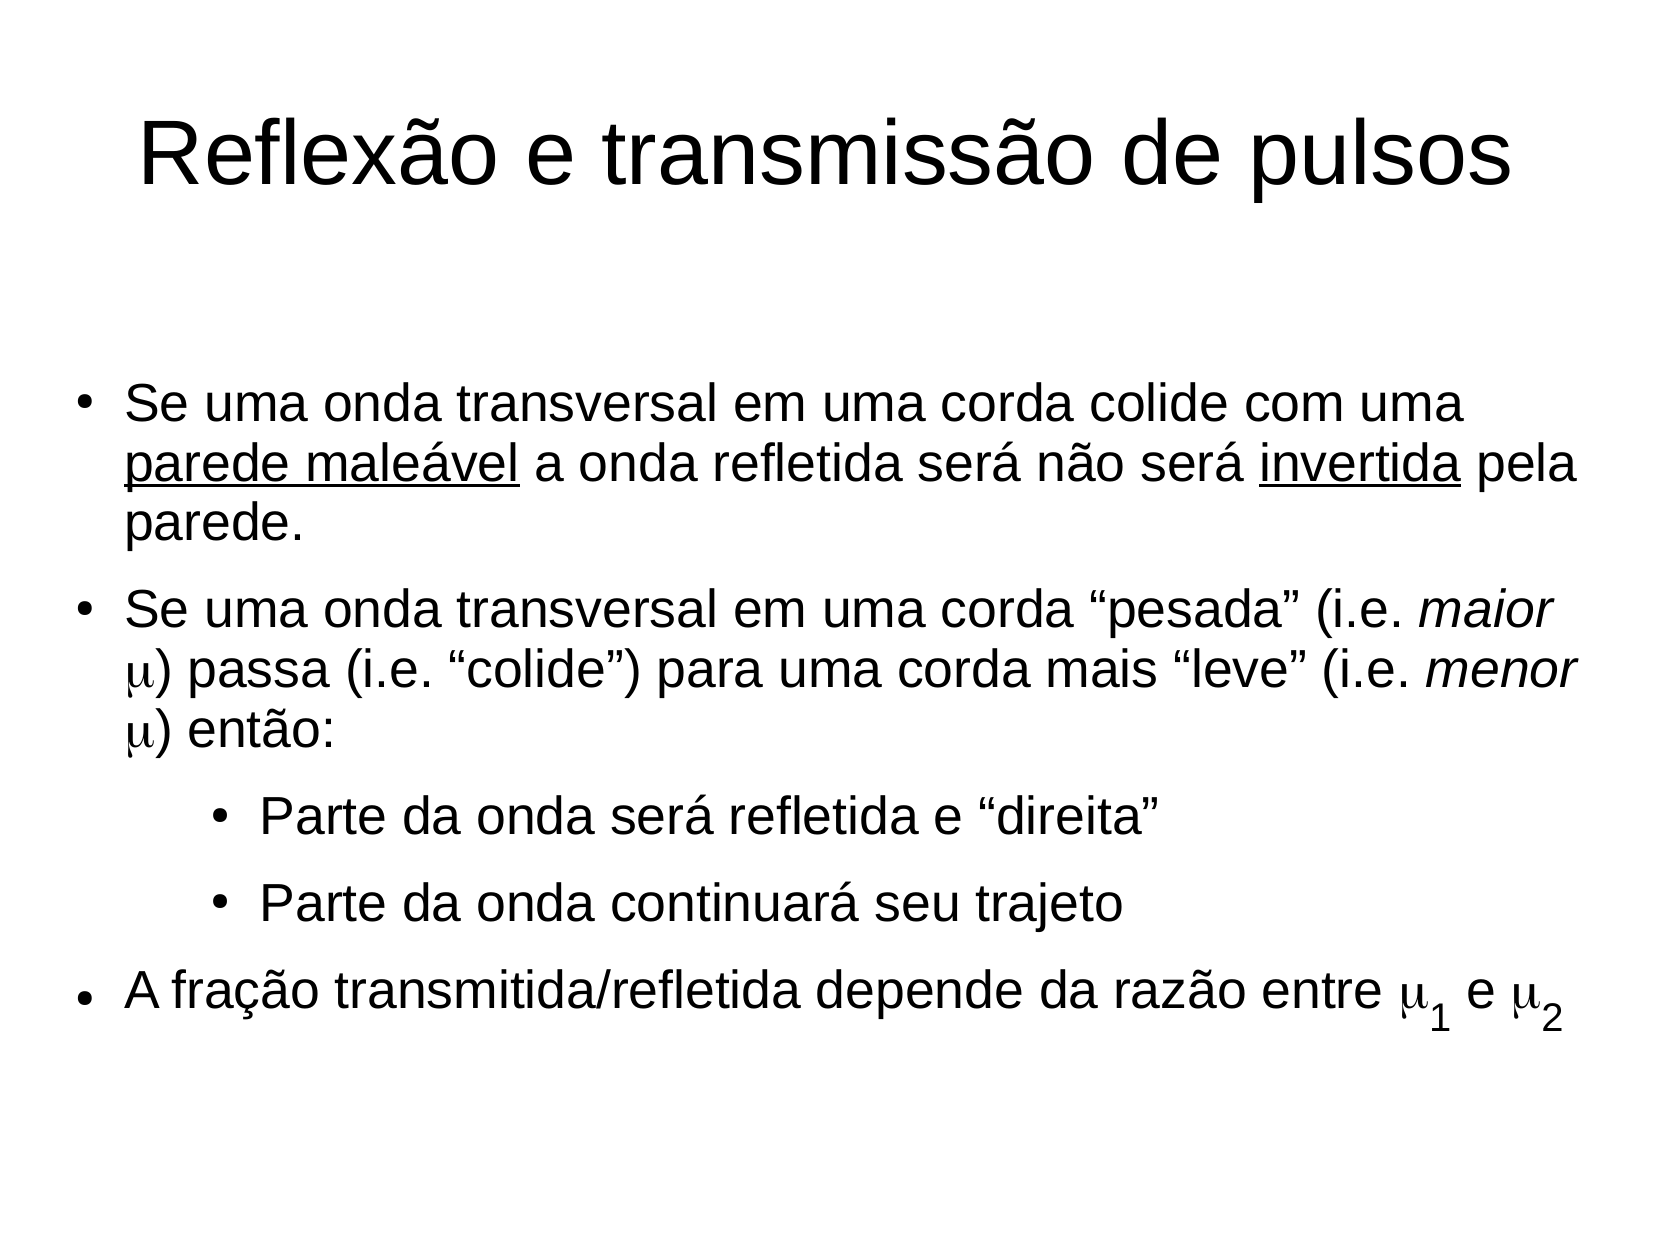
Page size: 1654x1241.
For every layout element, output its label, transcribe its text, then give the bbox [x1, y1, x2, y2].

title Reflexão e transmissão de pulsos [82, 49, 1571, 257]
list Se uma onda transversal em uma corda colide com uma parede maleável a onda refletida será não será invertida pela parede. Se uma onda transversal em uma corda “pesada” (i.e. maior m) passa (i.e. “colide”) para uma corda mais “leve” (i.e. menor m) então: Parte da onda será refletida e “direita” Parte da onda continuará seu trajeto A fração transmitida/refletida depende da razão entre m1 e m2 [59, 372, 1595, 1093]
